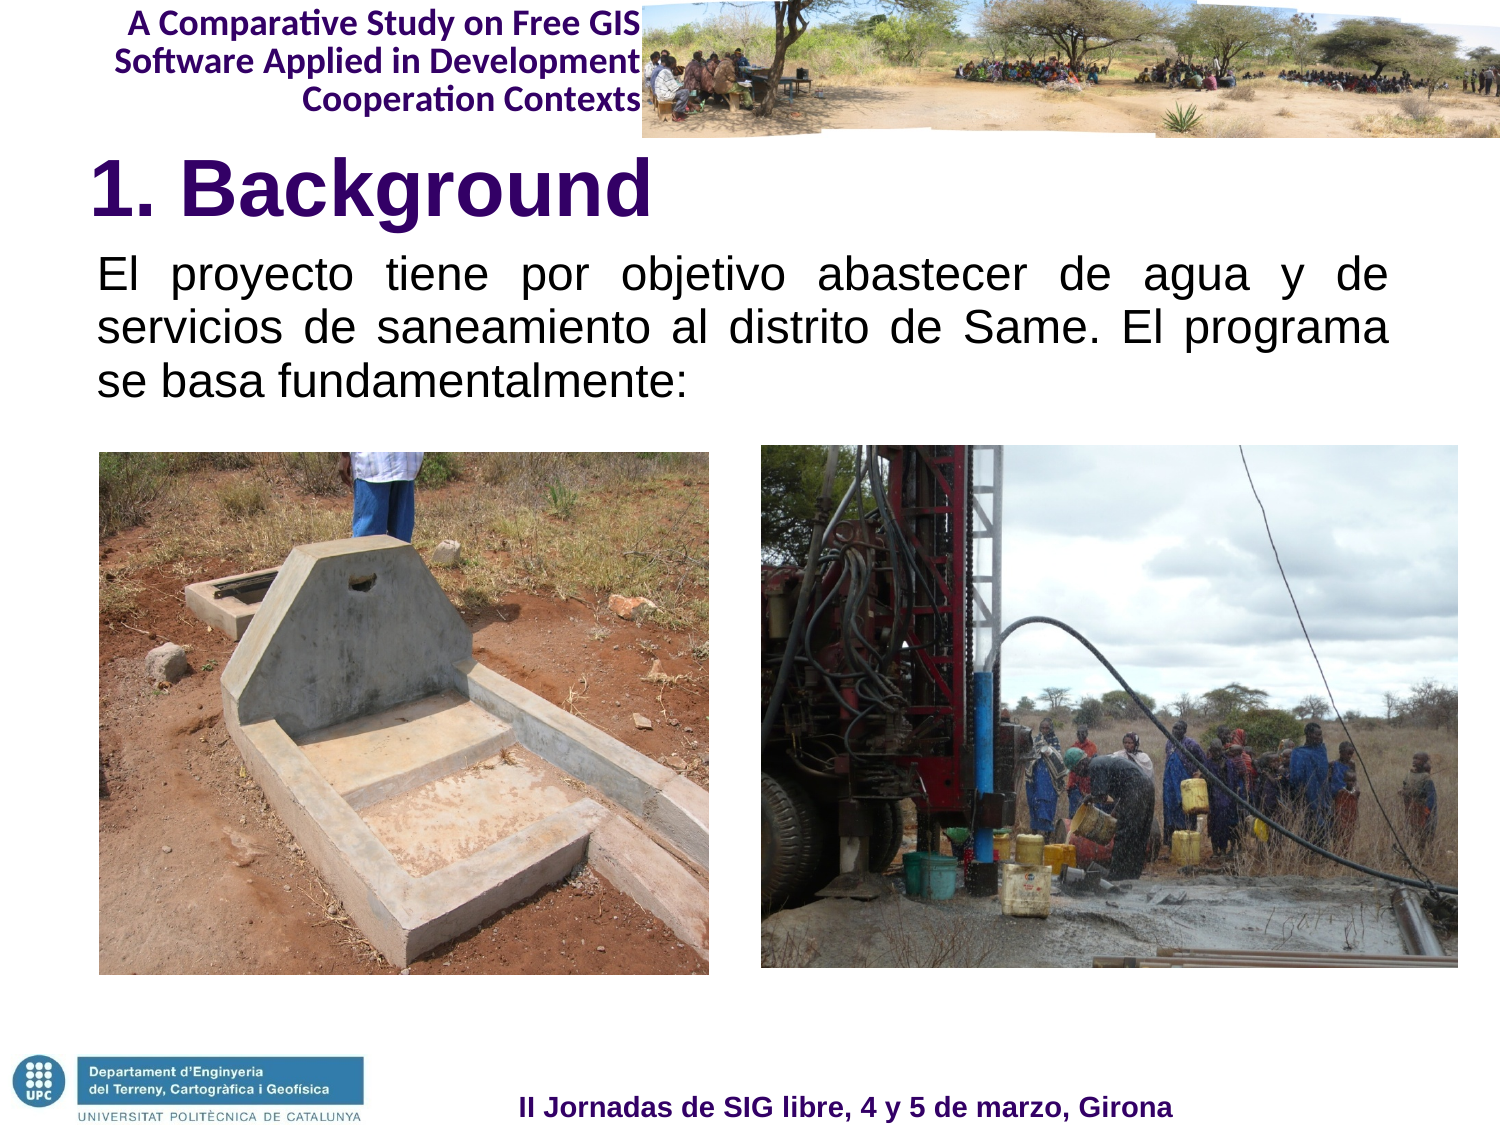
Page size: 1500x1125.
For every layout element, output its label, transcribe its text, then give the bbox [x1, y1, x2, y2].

text_box El proyecto tiene por objetivo abastecer de agua y de servicios de saneamiento al distrito de Same. El programa se basa fundamentalmente: [82, 238, 1407, 524]
text_box II Jornadas de SIG libre, 4 y 5 de marzo, Girona [360, 1083, 1341, 1125]
text_box [761, 445, 1458, 968]
picture [642, 0, 1500, 138]
picture [99, 452, 709, 975]
title 1. Background [75, 105, 1199, 272]
picture [0, 1054, 376, 1125]
